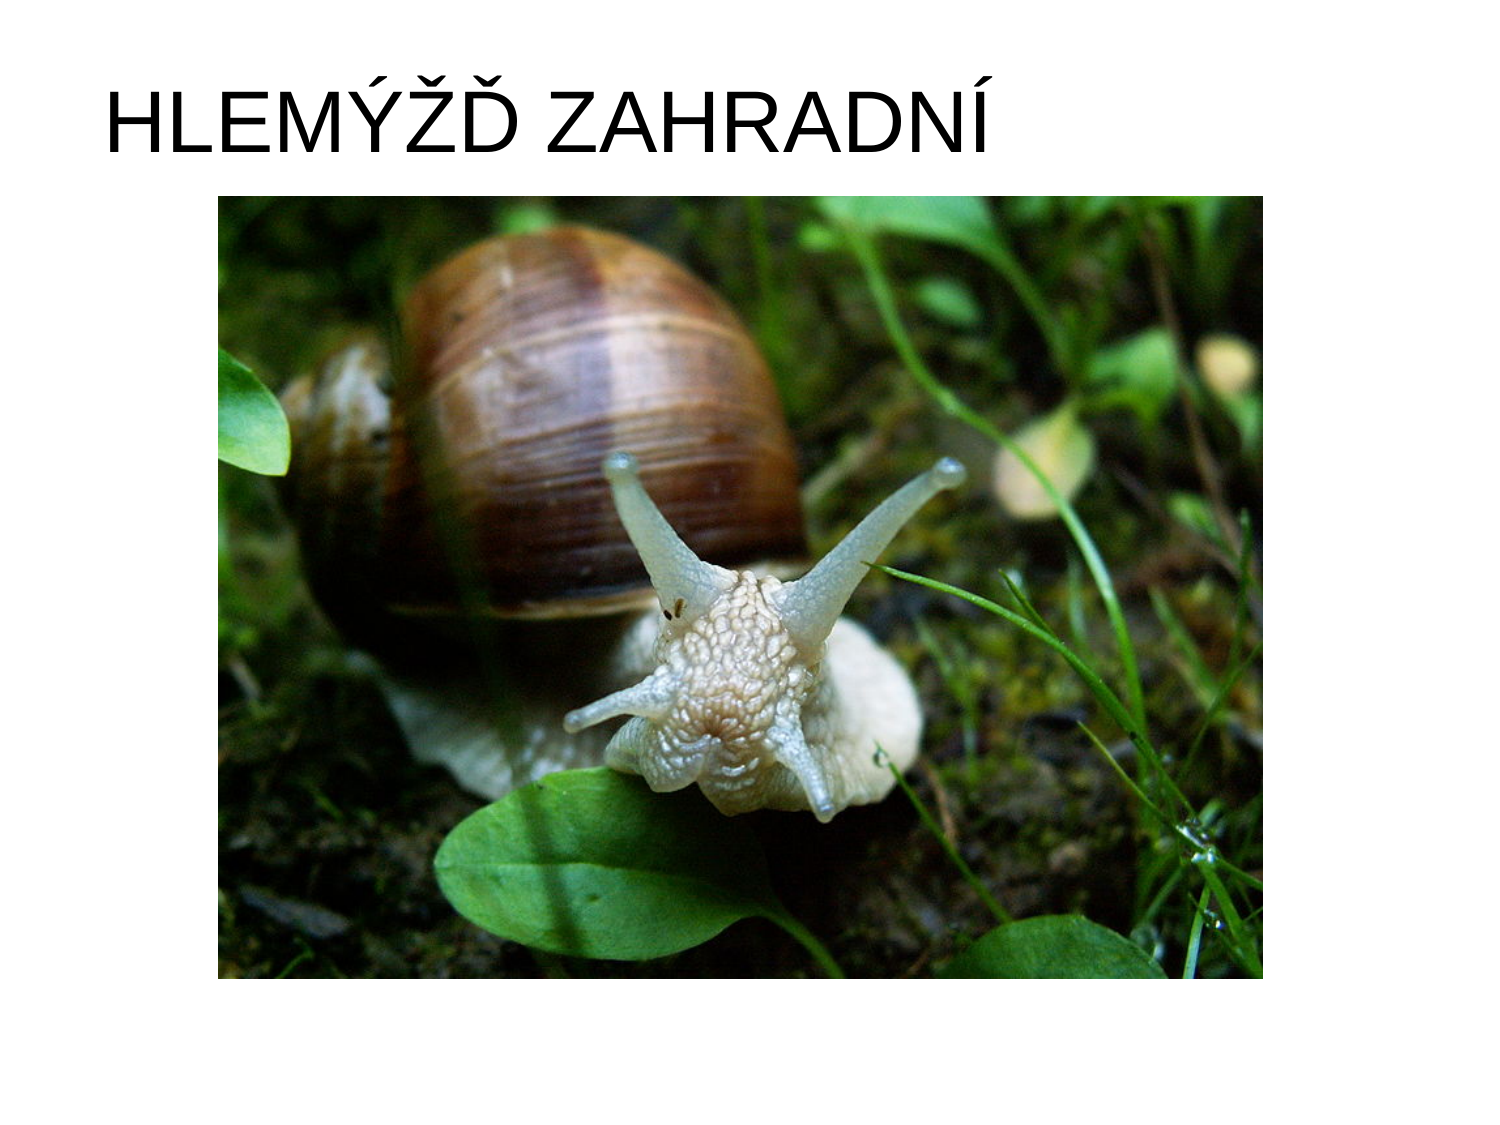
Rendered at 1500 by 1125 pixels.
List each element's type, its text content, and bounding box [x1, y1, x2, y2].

picture [218, 196, 1263, 979]
title HLEMÝŽĎ ZAHRADNÍ [88, 42, 1404, 193]
